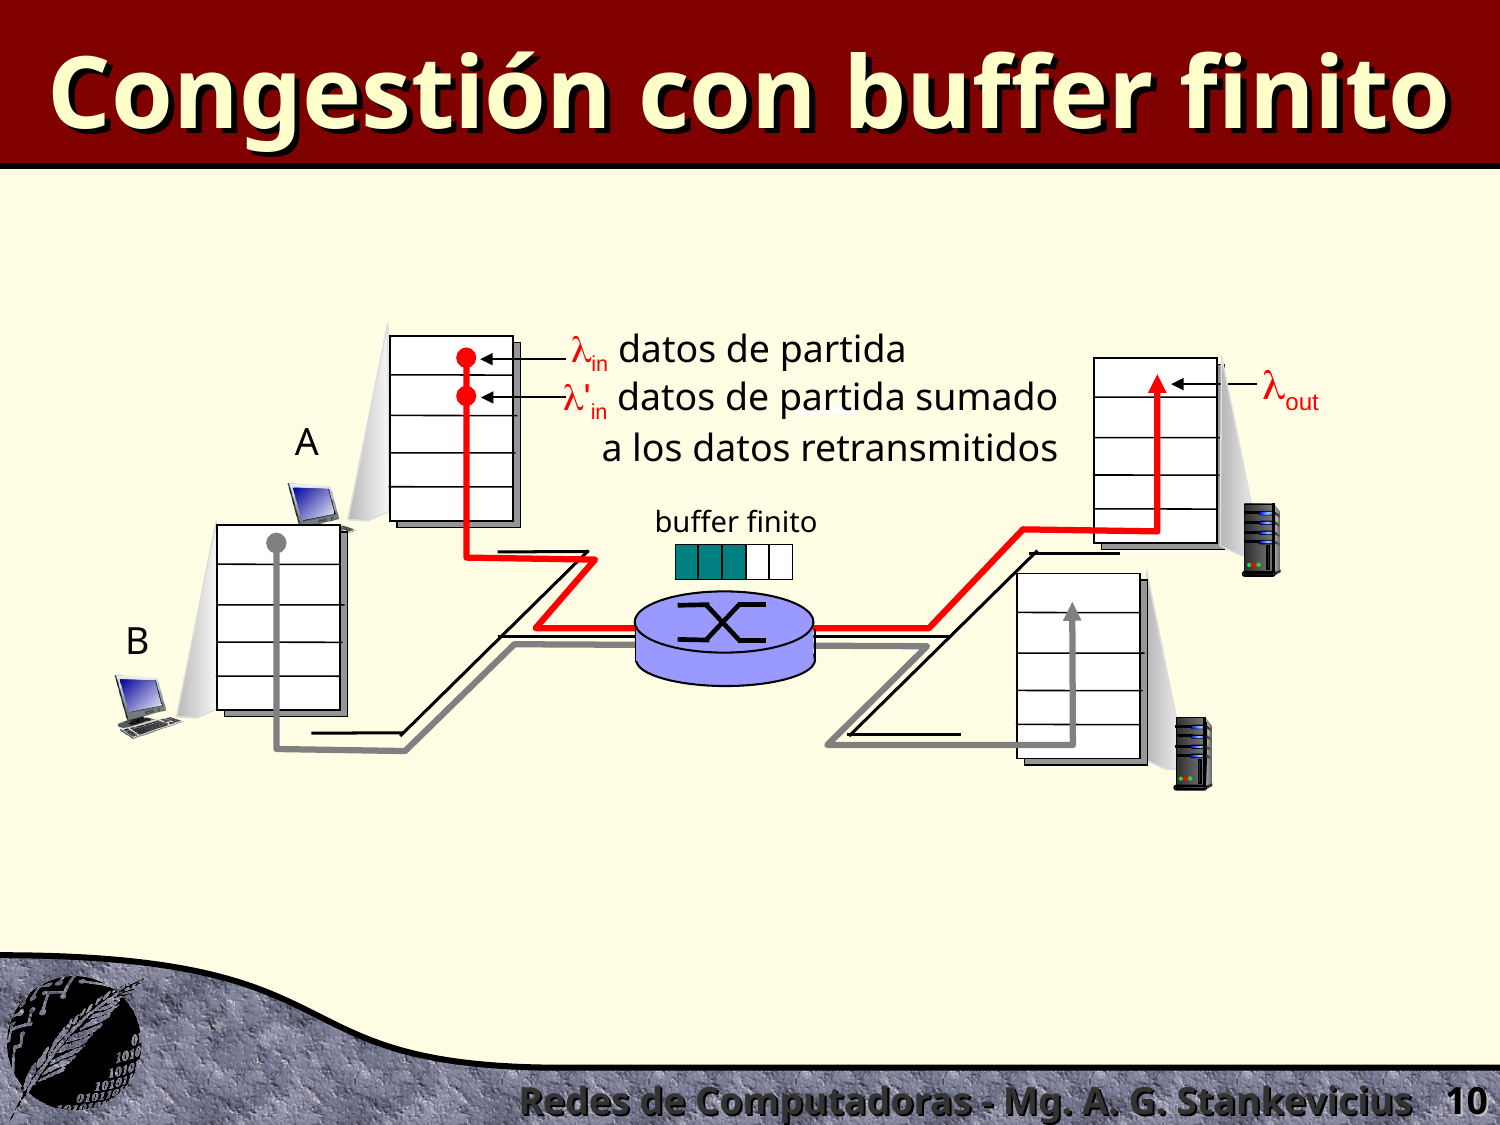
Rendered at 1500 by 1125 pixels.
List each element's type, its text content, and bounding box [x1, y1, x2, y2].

text_box [1017, 726, 1069, 741]
text_box [1093, 398, 1154, 474]
text_box in datos de partida [556, 317, 956, 365]
text_box [292, 487, 335, 521]
picture [1047, 1100, 1054, 1110]
text_box 'in datos de partida sumado a los datos retransmitidos [542, 365, 1074, 467]
text_box [119, 679, 162, 713]
picture [285, 480, 372, 553]
text_box [634, 591, 815, 687]
text_box [1093, 356, 1281, 577]
text_box [355, 323, 521, 528]
text_box [1017, 614, 1069, 689]
text_box B [110, 609, 158, 661]
text_box [675, 550, 793, 580]
text_box [1017, 570, 1213, 790]
text_box buffer finito [616, 493, 856, 550]
picture [112, 672, 199, 745]
text_box [1093, 476, 1154, 508]
picture [790, 1100, 795, 1110]
text_box [1017, 692, 1069, 723]
text_box [185, 520, 348, 717]
text_box out [1247, 350, 1345, 428]
picture [0, 959, 1500, 1125]
title Congestión con buffer finito [15, 5, 1485, 160]
text_box [1093, 510, 1154, 528]
text_box A [280, 410, 332, 462]
